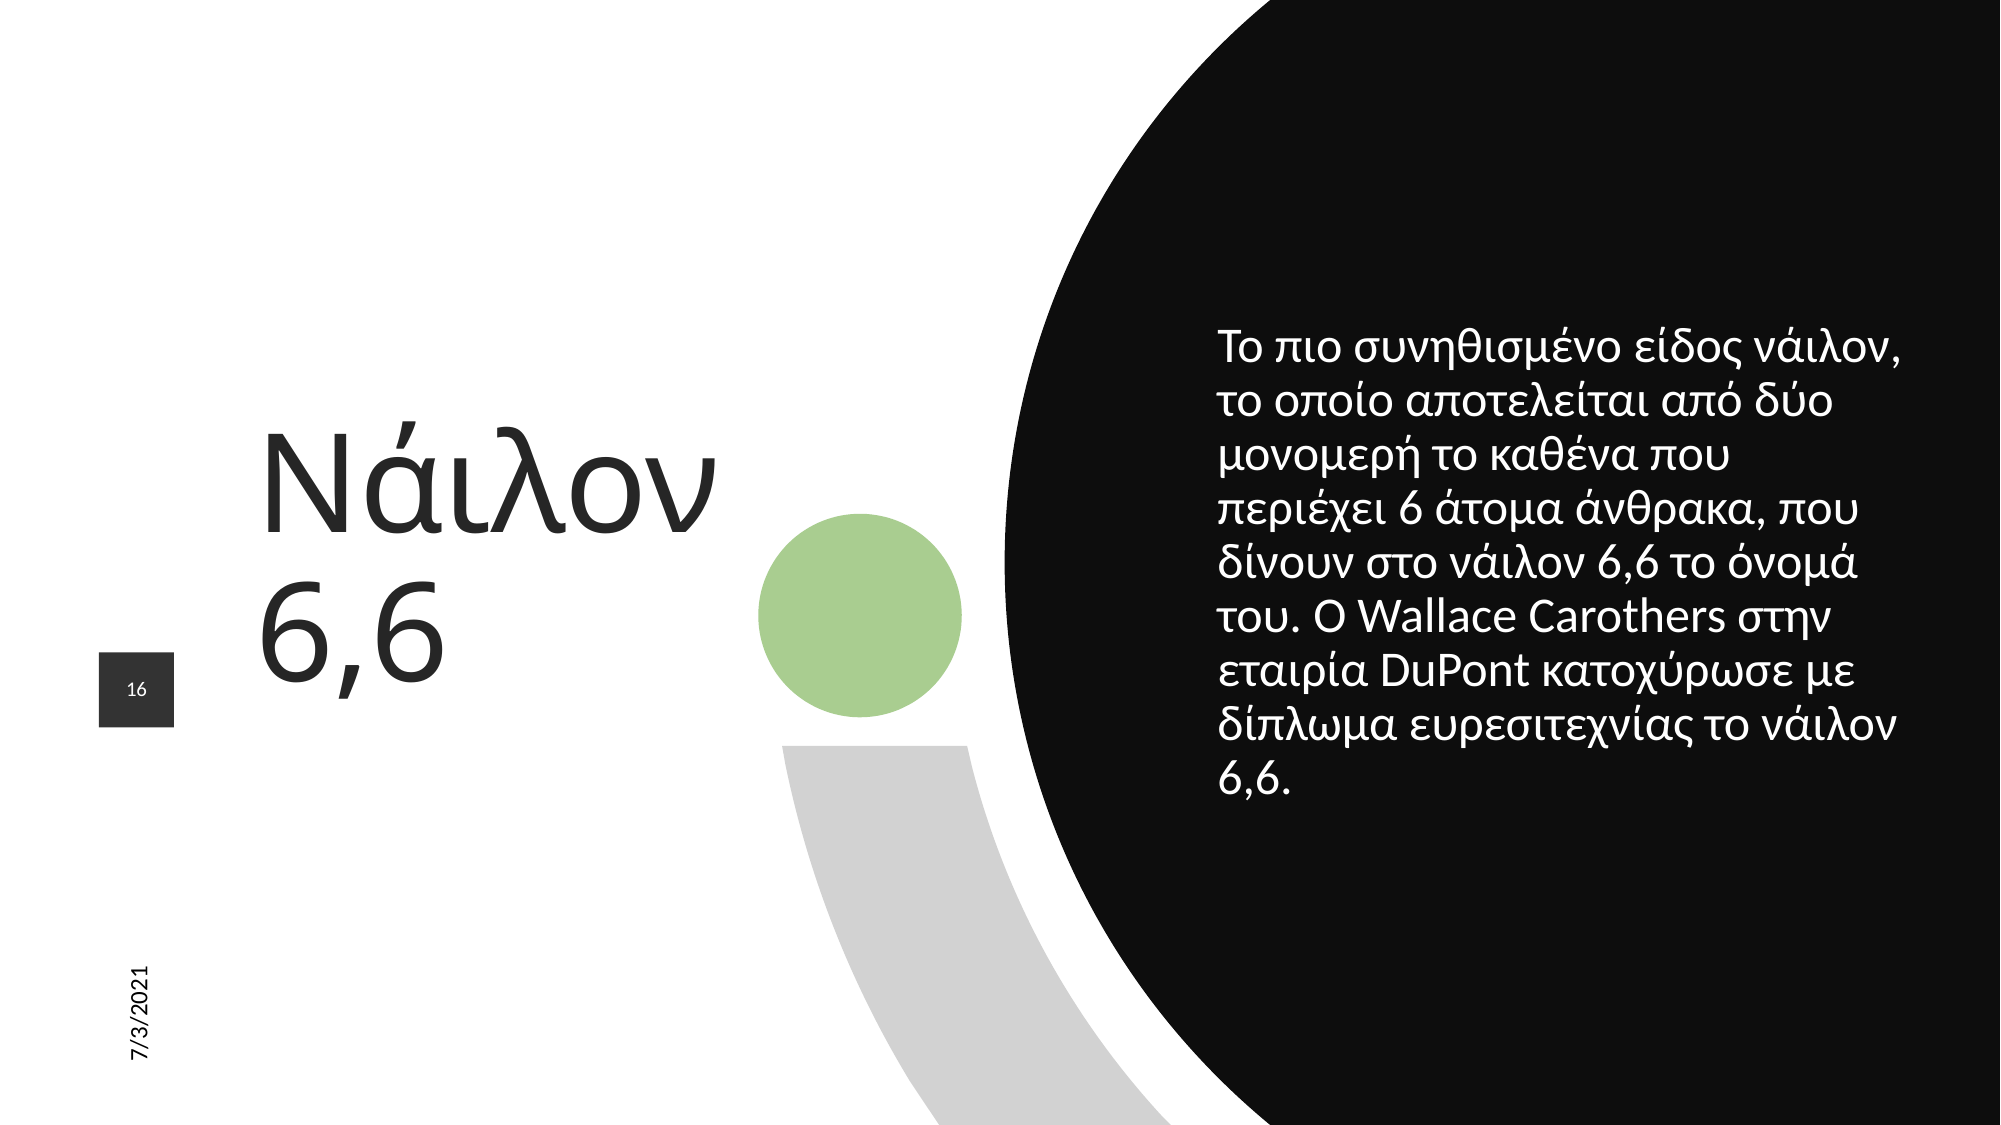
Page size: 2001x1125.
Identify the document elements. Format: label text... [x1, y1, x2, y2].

list Το πιο συνηθισμένο είδος νάιλον, το οποίο αποτελείται από δύο μονομερή το καθένα που περιέχει 6 άτομα άνθρακα, που δίνουν στο νάιλον 6,6 το όνομά του. Ο Wallace Carothers στην εταιρία DuPont κατοχύρωσε με δίπλωμα ευρεσιτεχνίας το νάιλον 6,6. [1202, 179, 1919, 946]
text_box [0, 0, 2000, 1125]
text_box 7/3/2021 [107, 745, 168, 1077]
title Νάιλον 6,6 [240, 179, 861, 946]
